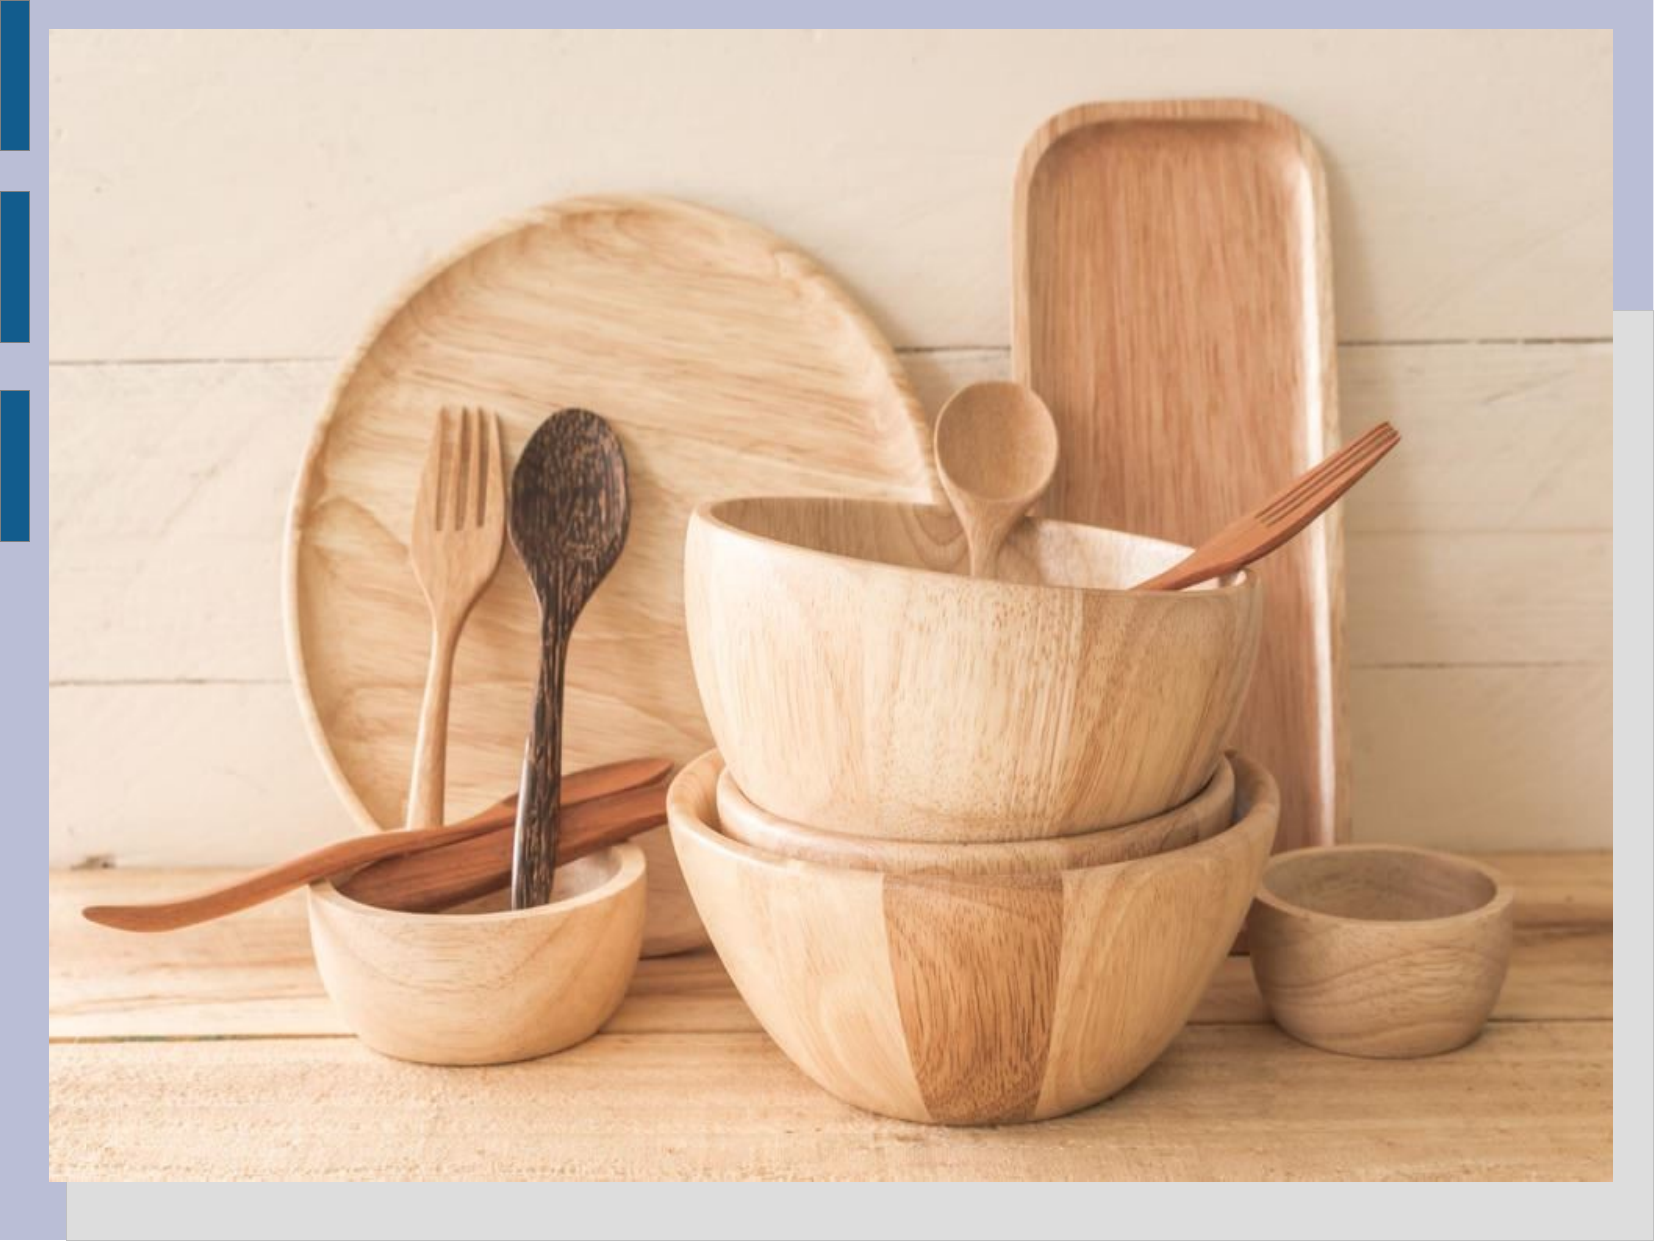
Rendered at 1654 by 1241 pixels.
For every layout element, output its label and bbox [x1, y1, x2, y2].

picture [49, 29, 1613, 1182]
